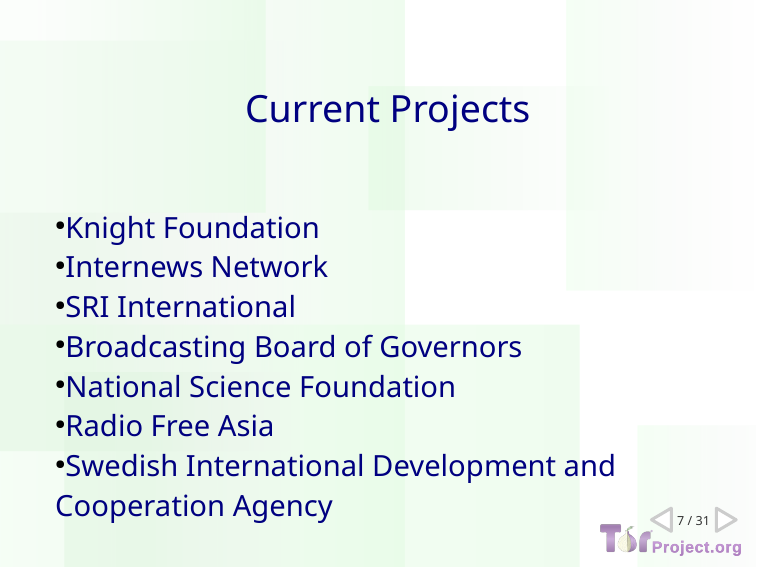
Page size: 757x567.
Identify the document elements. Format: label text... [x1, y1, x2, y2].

text_box Current Projects [230, 75, 526, 135]
text_box Knight Foundation Internews Network SRI International Broadcasting Board of Governors National Science Foundation Radio Free Asia Swedish International Development and Cooperation Agency [40, 199, 754, 495]
picture [0, 0, 757, 567]
